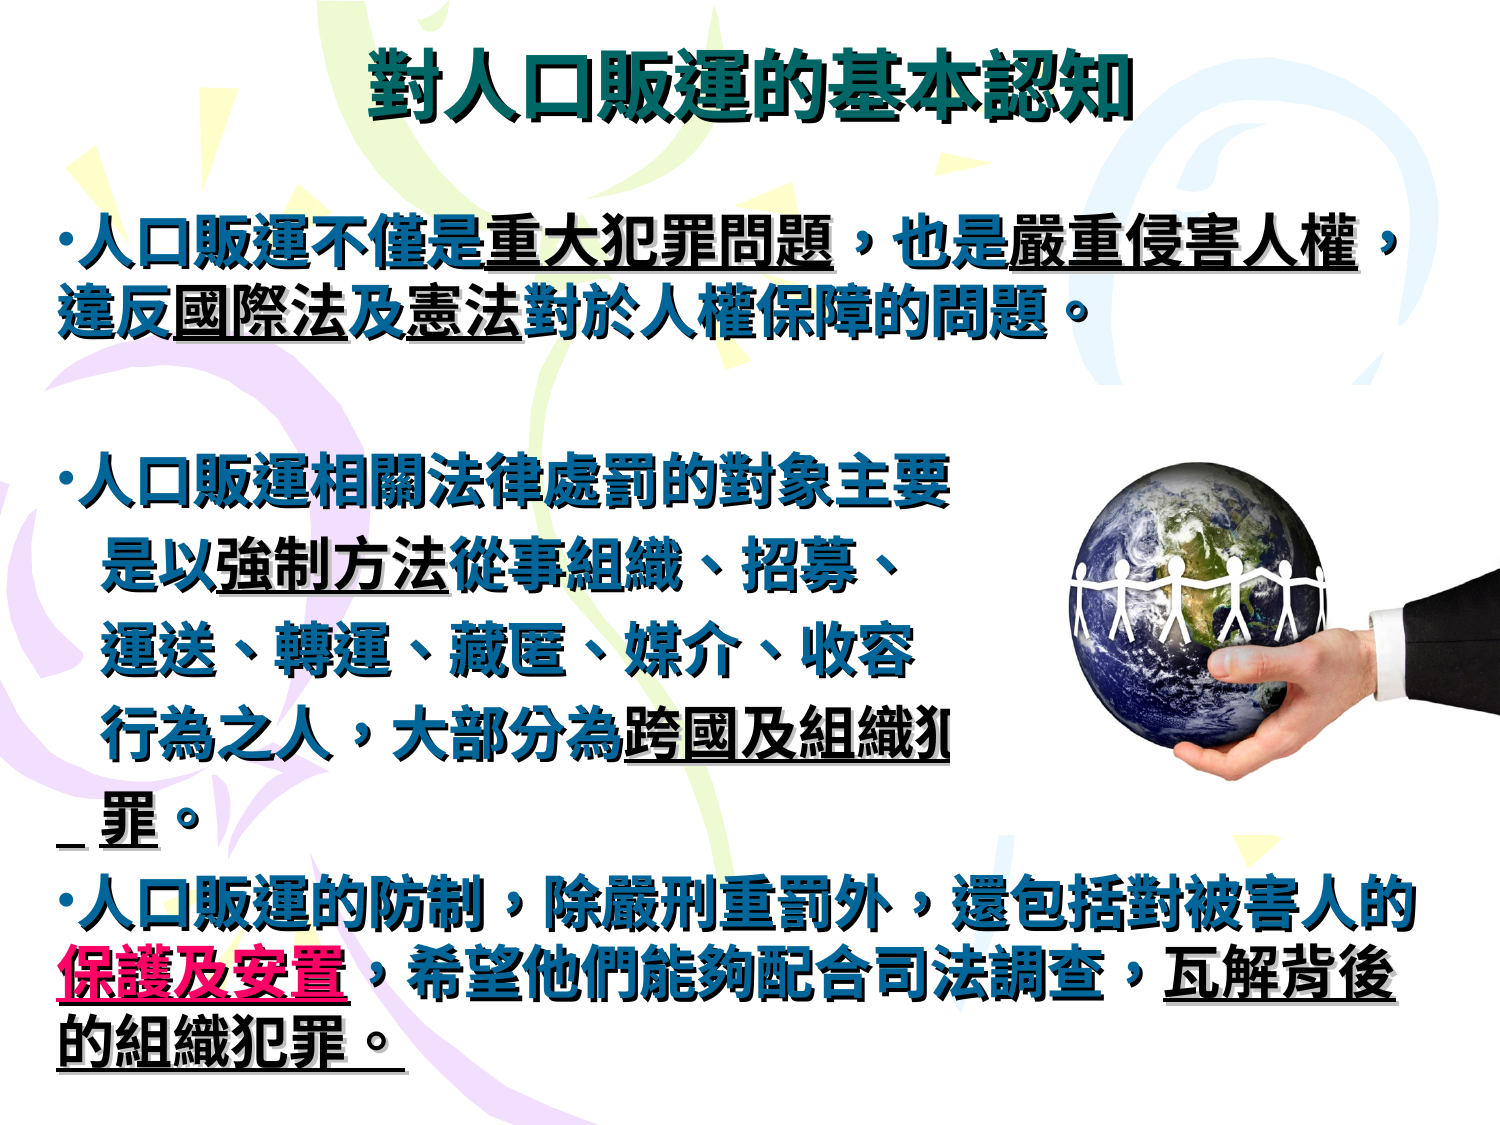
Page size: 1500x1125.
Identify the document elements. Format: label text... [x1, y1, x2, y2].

picture [950, 385, 1500, 835]
title 對人口販運的基本認知 [0, 54, 1500, 138]
text_box 人口販運不僅是重大犯罪問題，也是嚴重侵害人權，違反國際法及憲法對於人權保障的問題。 人口販運相關法律處罰的對象主要 是以強制方法從事組織、招募、 運送、轉運、藏匿、媒介、收容 行為之人，大部分為跨國及組織犯 罪。 人口販運的防制，除嚴刑重罰外，還包括對被害人的保護及安置，希望他們能夠配合司法調查，瓦解背後的組織犯罪。 [41, 196, 1436, 1125]
